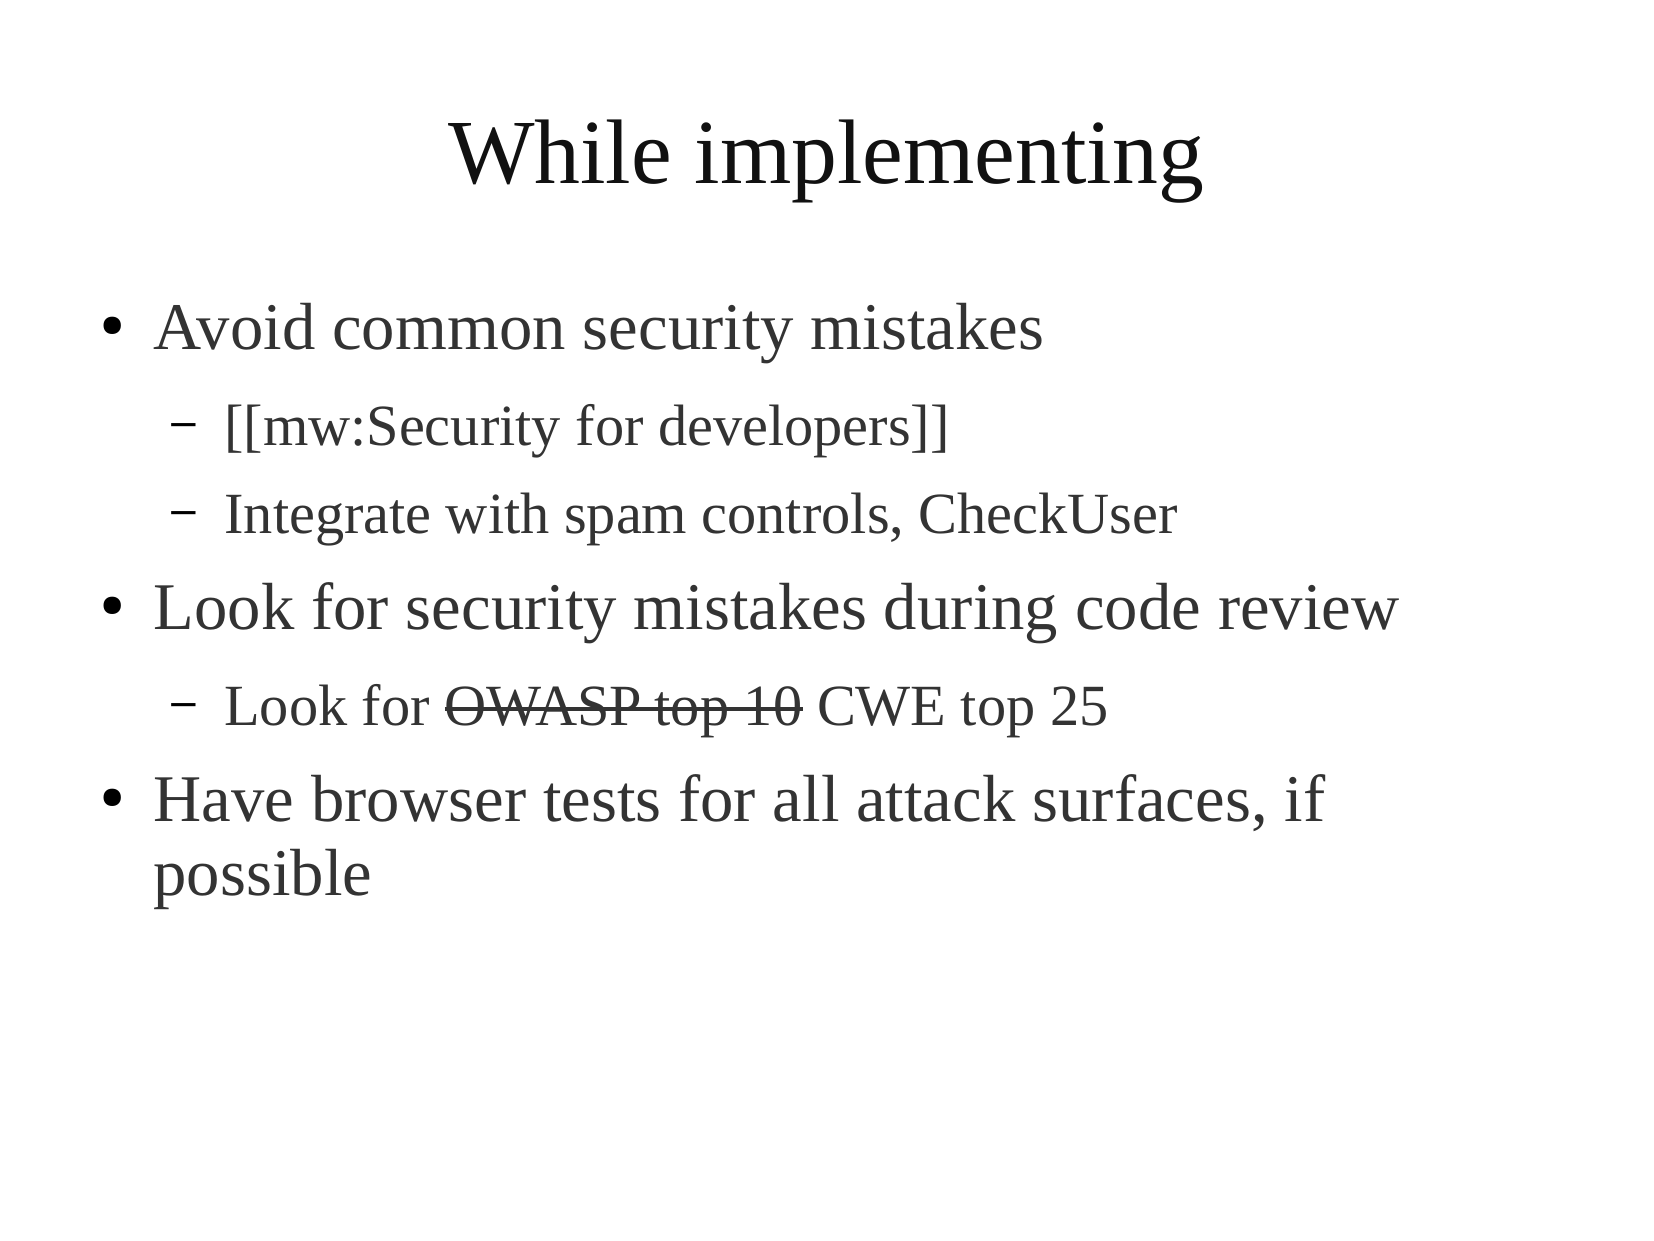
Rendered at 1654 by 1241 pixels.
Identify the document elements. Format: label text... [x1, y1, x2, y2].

title While implementing [82, 49, 1571, 257]
list Avoid common security mistakes [[mw:Security for developers]] Integrate with spam controls, CheckUser Look for security mistakes during code review Look for OWASP top 10 CWE top 25 Have browser tests for all attack surfaces, if possible [82, 290, 1538, 1010]
